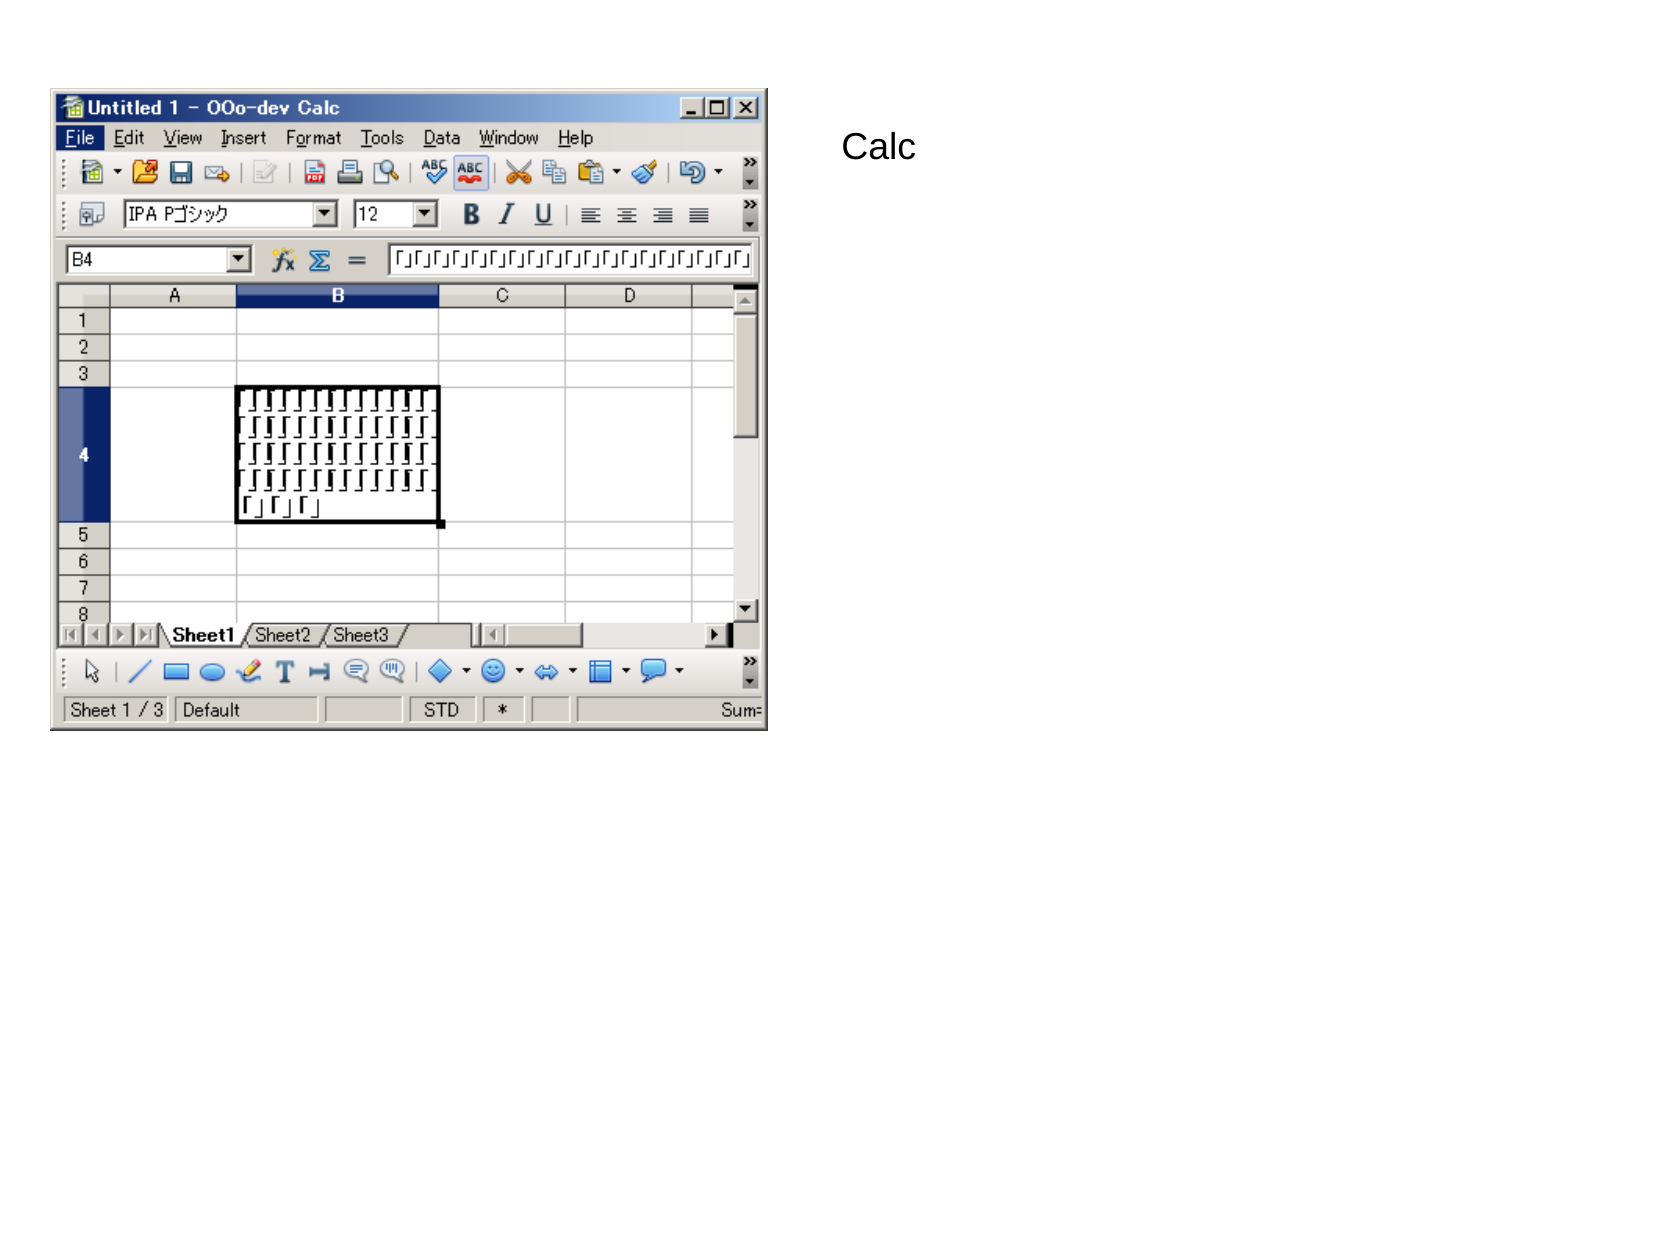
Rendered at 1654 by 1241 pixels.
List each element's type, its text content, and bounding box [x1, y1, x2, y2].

picture [50, 88, 768, 731]
text_box Calc [826, 118, 932, 175]
